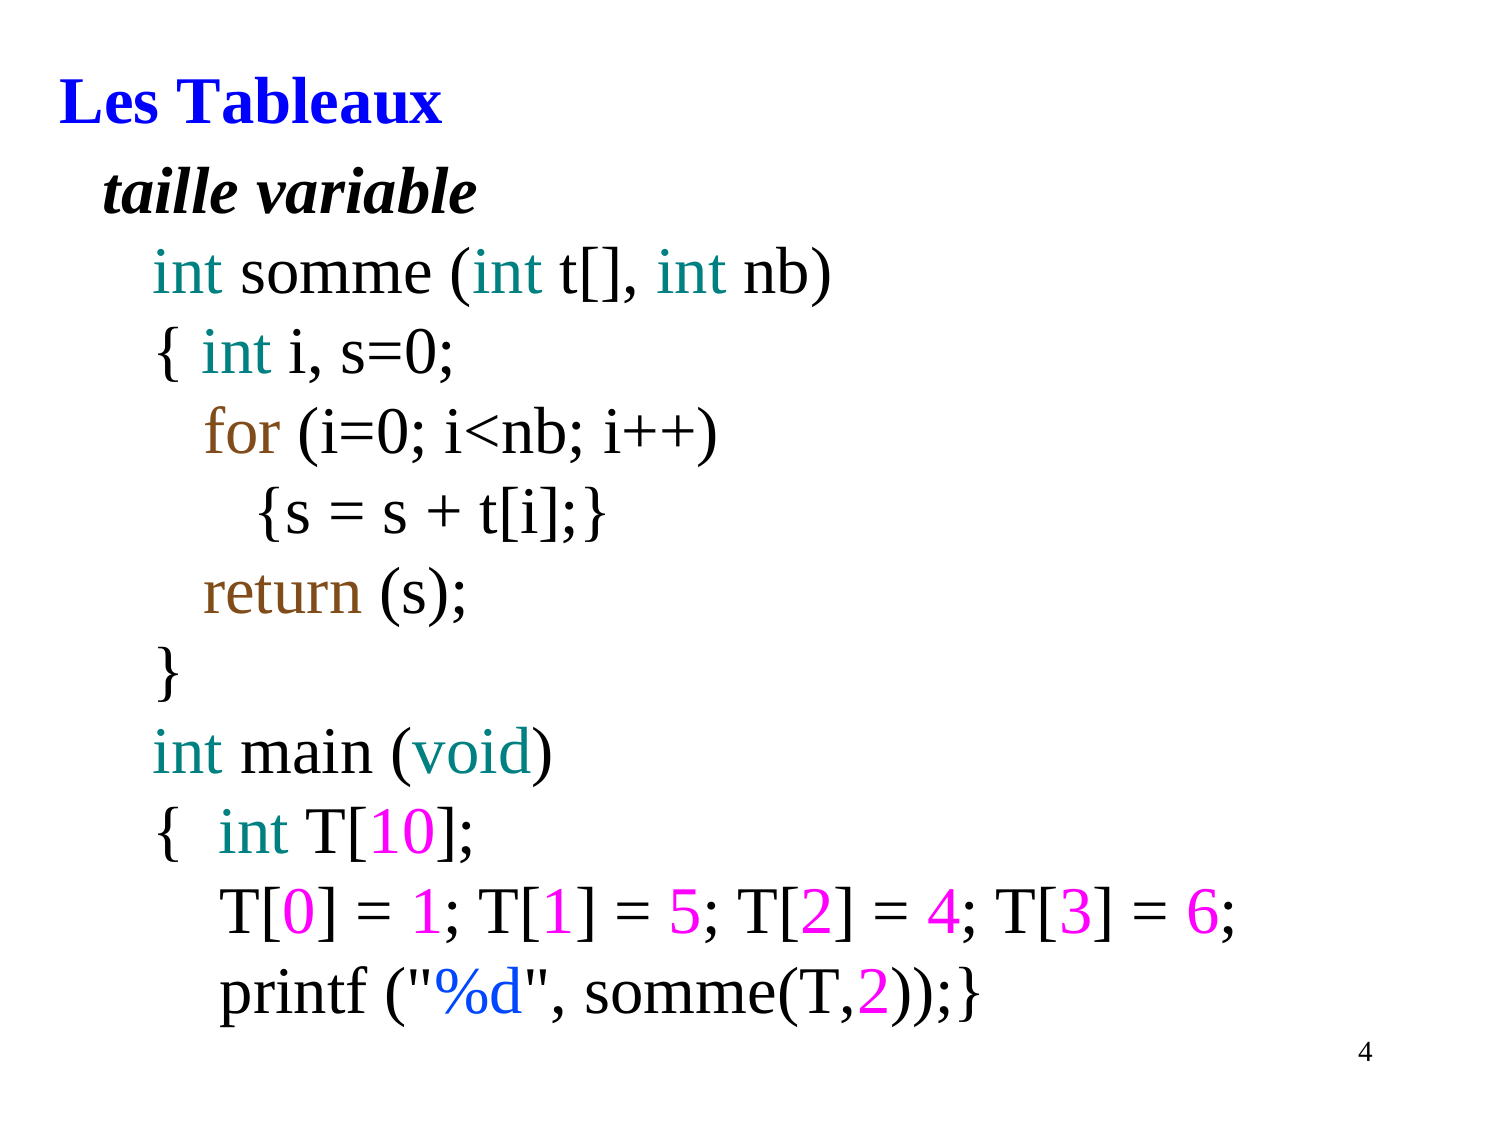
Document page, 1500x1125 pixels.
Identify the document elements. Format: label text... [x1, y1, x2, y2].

text_box Les Tableaux [45, 49, 459, 145]
text_box taille variable int somme (int t[], int nb) { int i, s=0; for (i=0; i<nb; i++) {s = s + t[i];} return (s); } int main (void) { int T[10]; T[0] = 1; T[1] = 5; T[2] = 4; T[3] = 6; printf ("%d", somme(T,2));} [87, 139, 1253, 1035]
